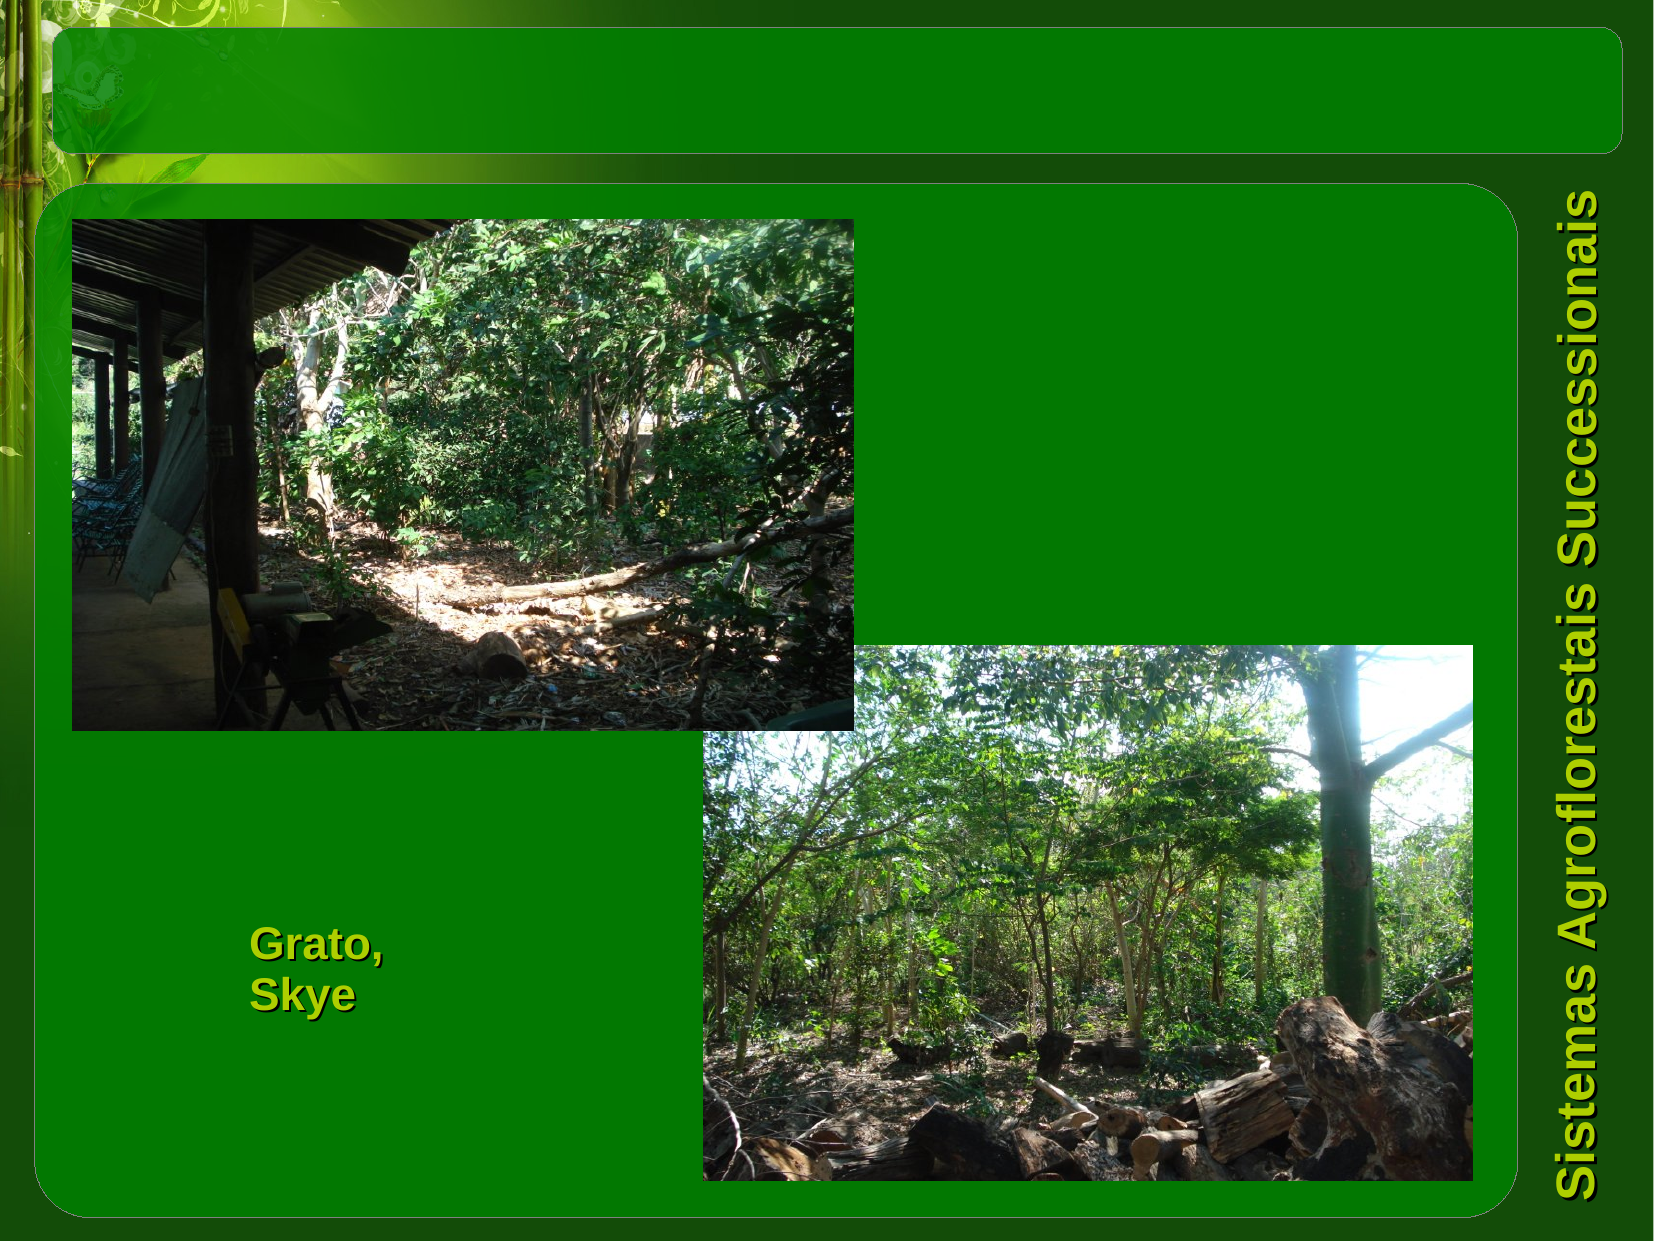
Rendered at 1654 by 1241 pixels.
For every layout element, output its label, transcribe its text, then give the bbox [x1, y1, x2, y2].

text_box Grato, Skye [234, 910, 399, 1030]
picture [0, 0, 1654, 1241]
